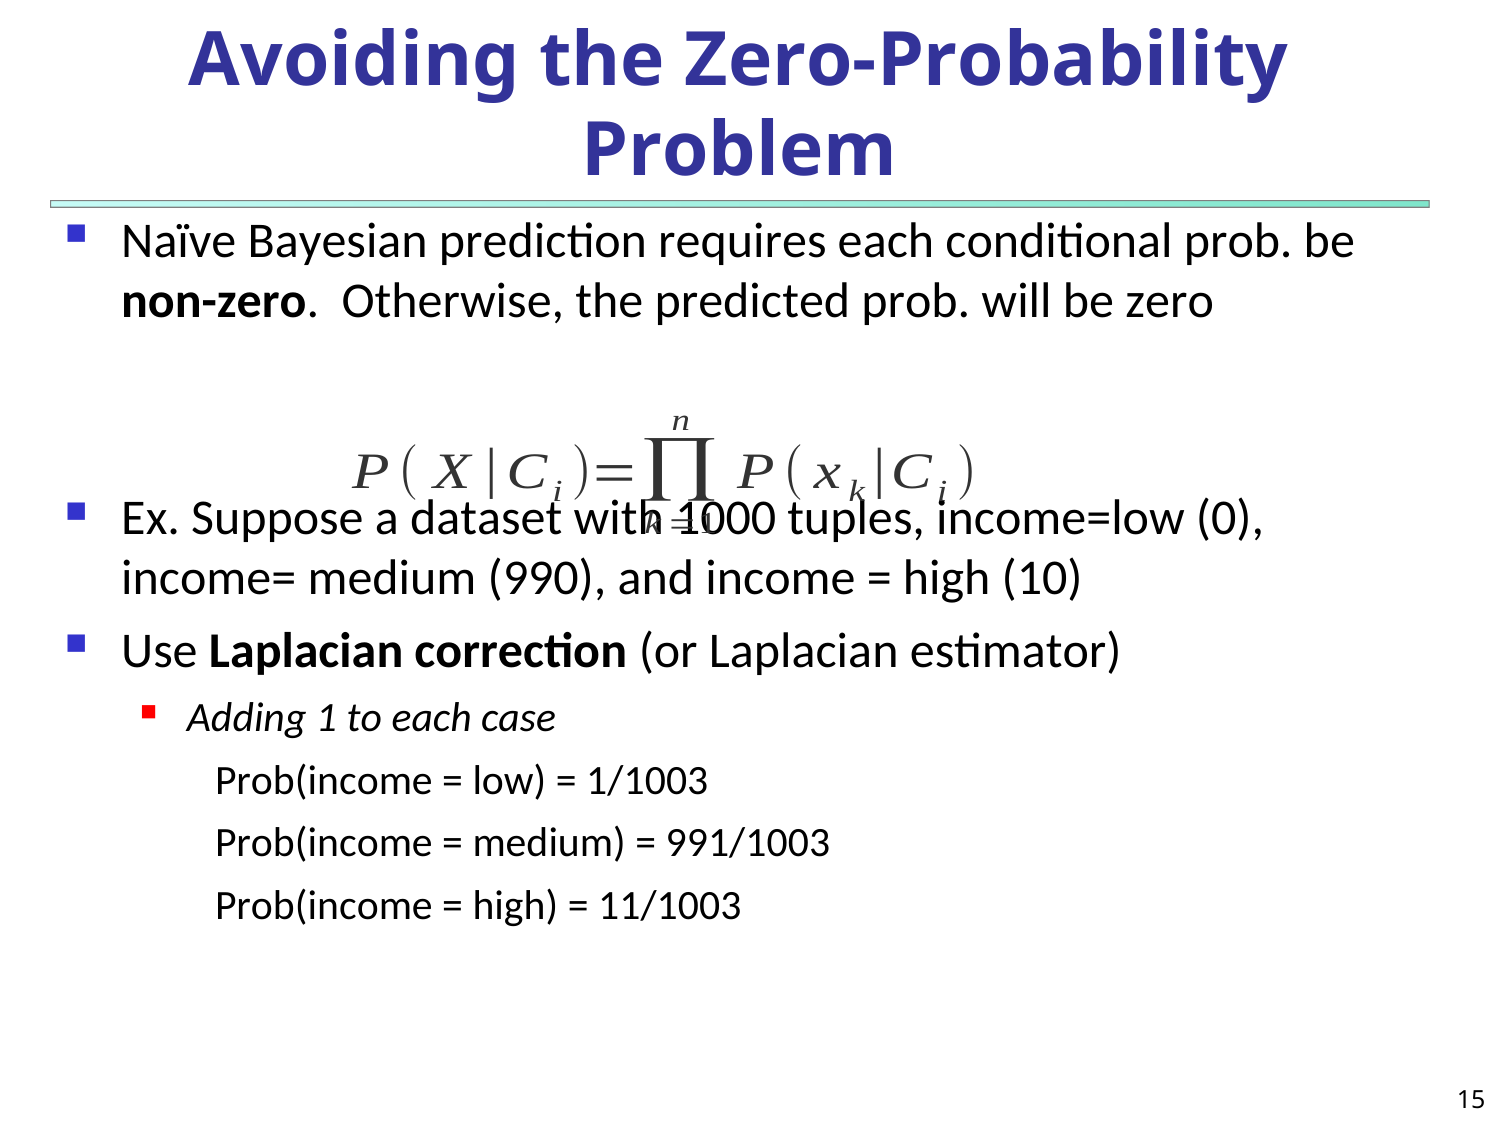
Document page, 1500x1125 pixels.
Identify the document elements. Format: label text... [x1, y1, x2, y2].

text_box [332, 401, 996, 540]
title Avoiding the Zero-Probability Problem [50, 2, 1429, 198]
list Naïve Bayesian prediction requires each conditional prob. be non-zero. Otherwise, the predicted prob. will be zero Ex. Suppose a dataset with 1000 tuples, income=low (0), income= medium (990), and income = high (10) Use Laplacian correction (or Laplacian estimator) Adding 1 to each case Prob(income = low) = 1/1003 Prob(income = medium) = 991/1003 Prob(income = high) = 11/1003 [49, 200, 1425, 1115]
text_box <number> [1187, 1062, 1500, 1125]
